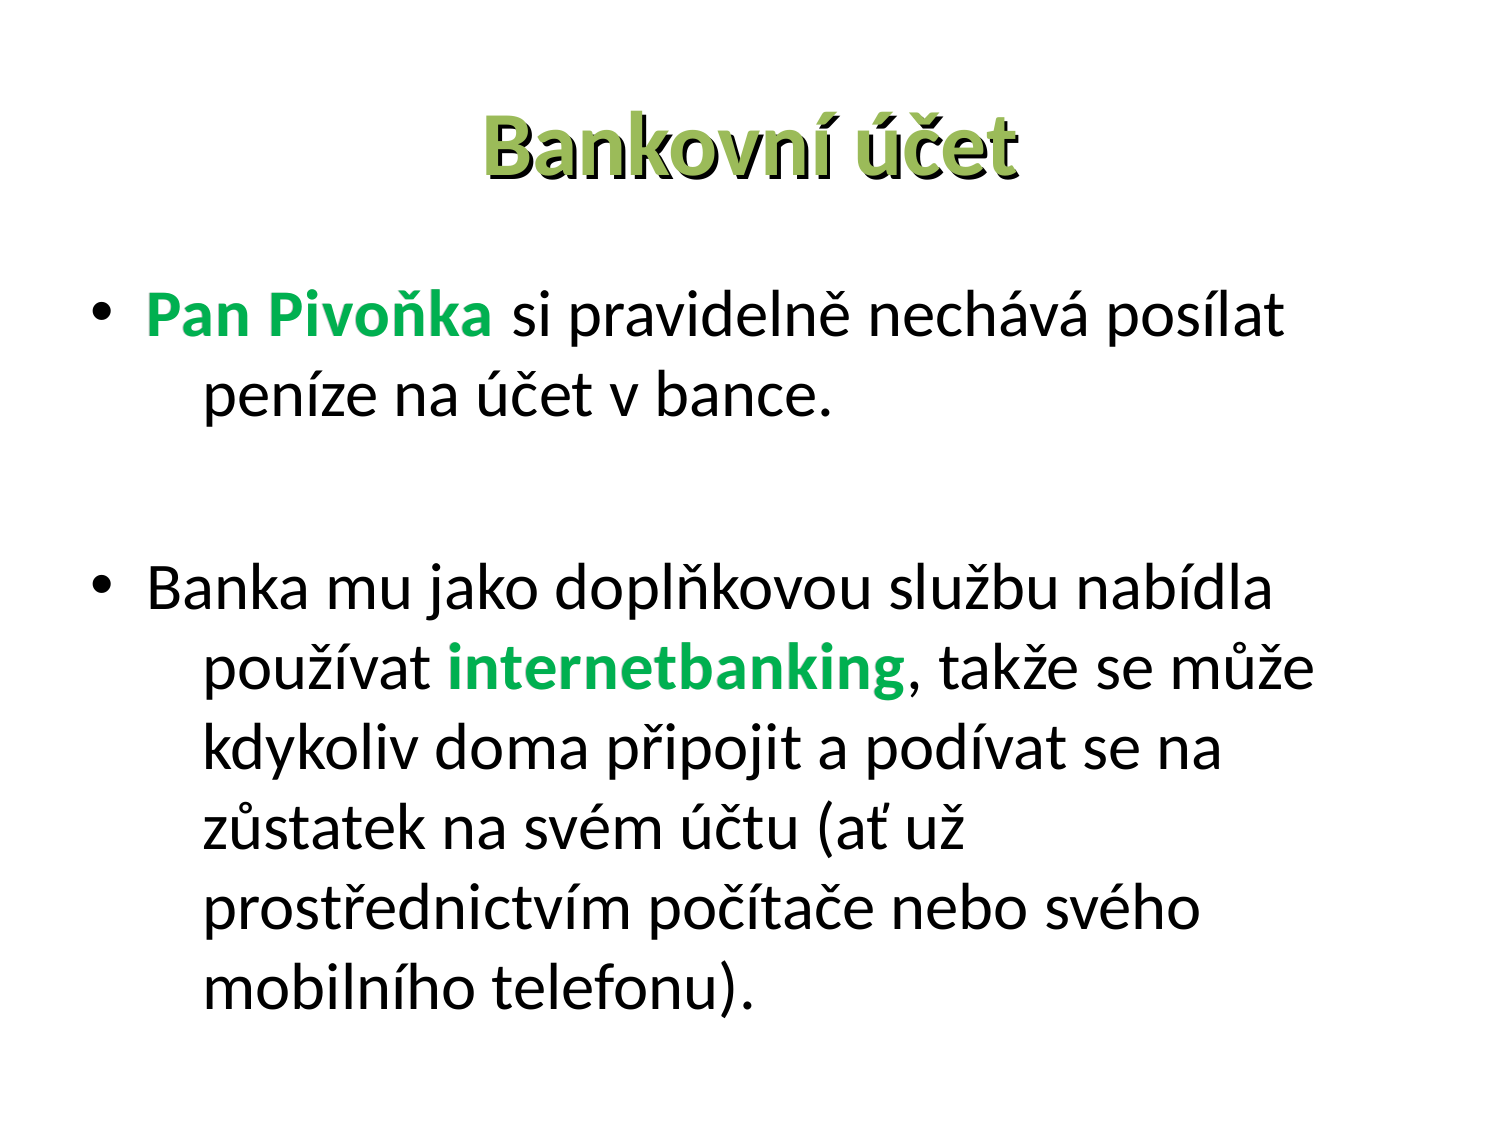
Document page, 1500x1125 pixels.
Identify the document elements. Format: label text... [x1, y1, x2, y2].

title Bankovní účet [75, 45, 1426, 233]
list Pan Pivoňka si pravidelně nechává posílat peníze na účet v bance. Banka mu jako doplňkovou službu nabídla používat internetbanking, takže se může kdykoliv doma připojit a podívat se na zůstatek na svém účtu (ať už prostřednictvím počítače nebo svého mobilního telefonu). [75, 262, 1426, 1005]
